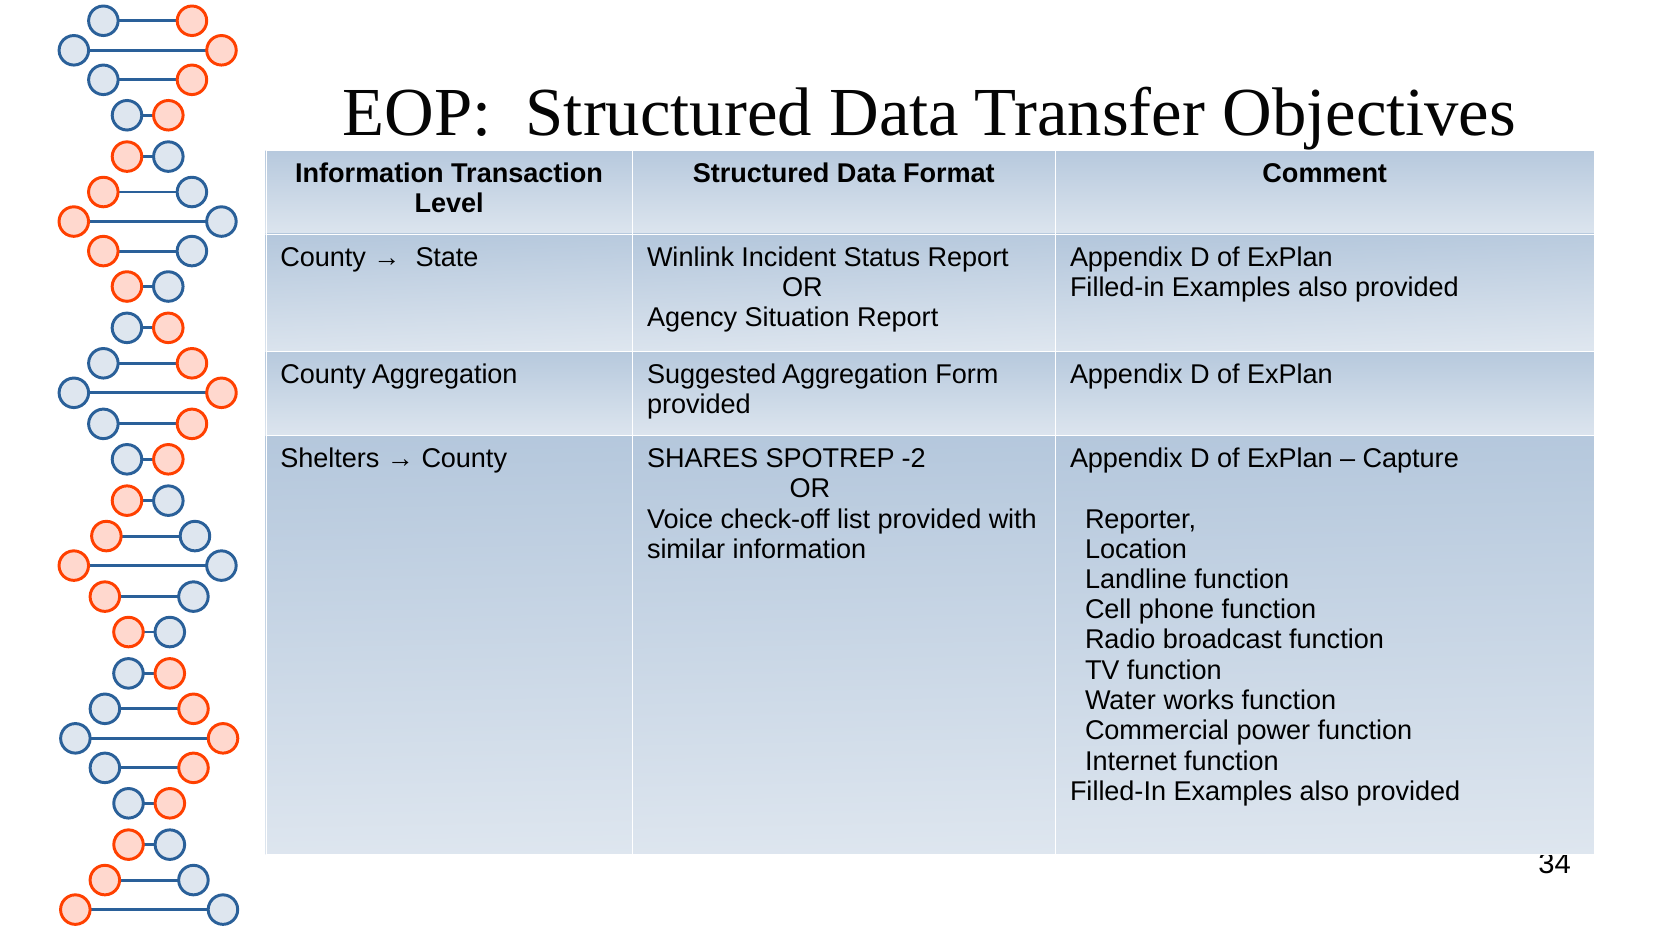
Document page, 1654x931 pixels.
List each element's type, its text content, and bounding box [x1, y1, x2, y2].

table_cell County → State [267, 235, 632, 351]
table_cell SHARES SPOTREP -2 OR Voice check-off list provided with similar information [633, 436, 1055, 854]
table_cell Appendix D of ExPlan [1056, 352, 1594, 435]
table_header Information Transaction Level [267, 151, 632, 234]
table_cell Winlink Incident Status Report OR Agency Situation Report [633, 235, 1055, 351]
table_cell County Aggregation [267, 352, 632, 435]
table_cell Appendix D of ExPlan – Capture Reporter, Location Landline function Cell phone function Radio broadcast function TV function Water works function Commercial power function Internet function Filled-In Examples also provided [1056, 436, 1594, 854]
table_cell Suggested Aggregation Form provided [633, 352, 1055, 435]
table_cell Shelters → County [267, 436, 632, 854]
table_header Comment [1056, 151, 1594, 234]
table_header Structured Data Format [633, 151, 1055, 234]
title EOP: Structured Data Transfer Objectives [265, 35, 1595, 150]
table_cell Appendix D of ExPlan Filled-in Examples also provided [1056, 235, 1594, 351]
